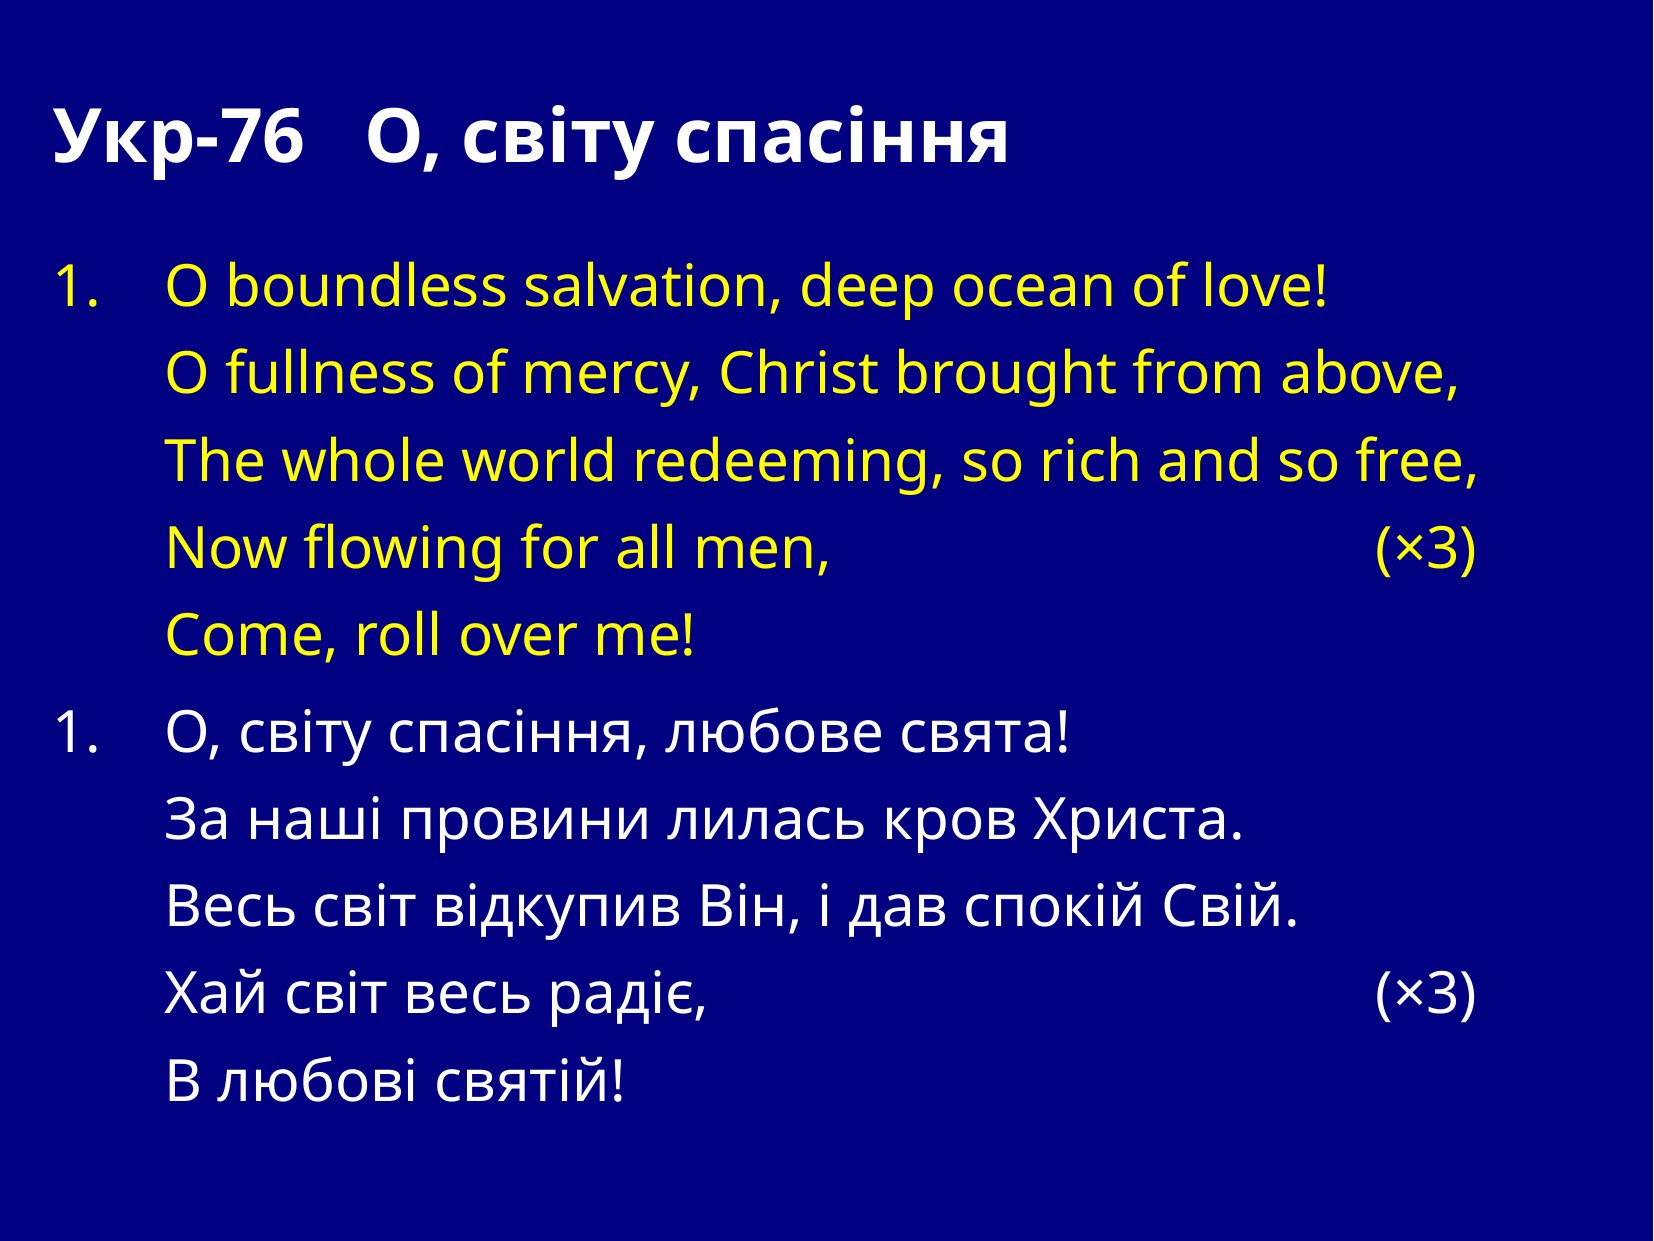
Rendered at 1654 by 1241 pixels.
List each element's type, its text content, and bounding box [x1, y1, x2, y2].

text_box 1. О, світу спасіння, любове свята! За наші провини лилась кров Христа. Весь світ відкупив Він, і дав спокій Свій. Хай світ весь радіє, (×3) В любові святій! [37, 675, 1576, 1163]
text_box 1. O boundless salvation, deep ocean of love! O fullness of mercy, Christ brought from above, The whole world redeeming, so rich and so free, Now flowing for all men, (×3) Come, roll over me! [37, 150, 1651, 638]
text_box Укр-76 О, світу спасіння [37, 75, 1576, 188]
